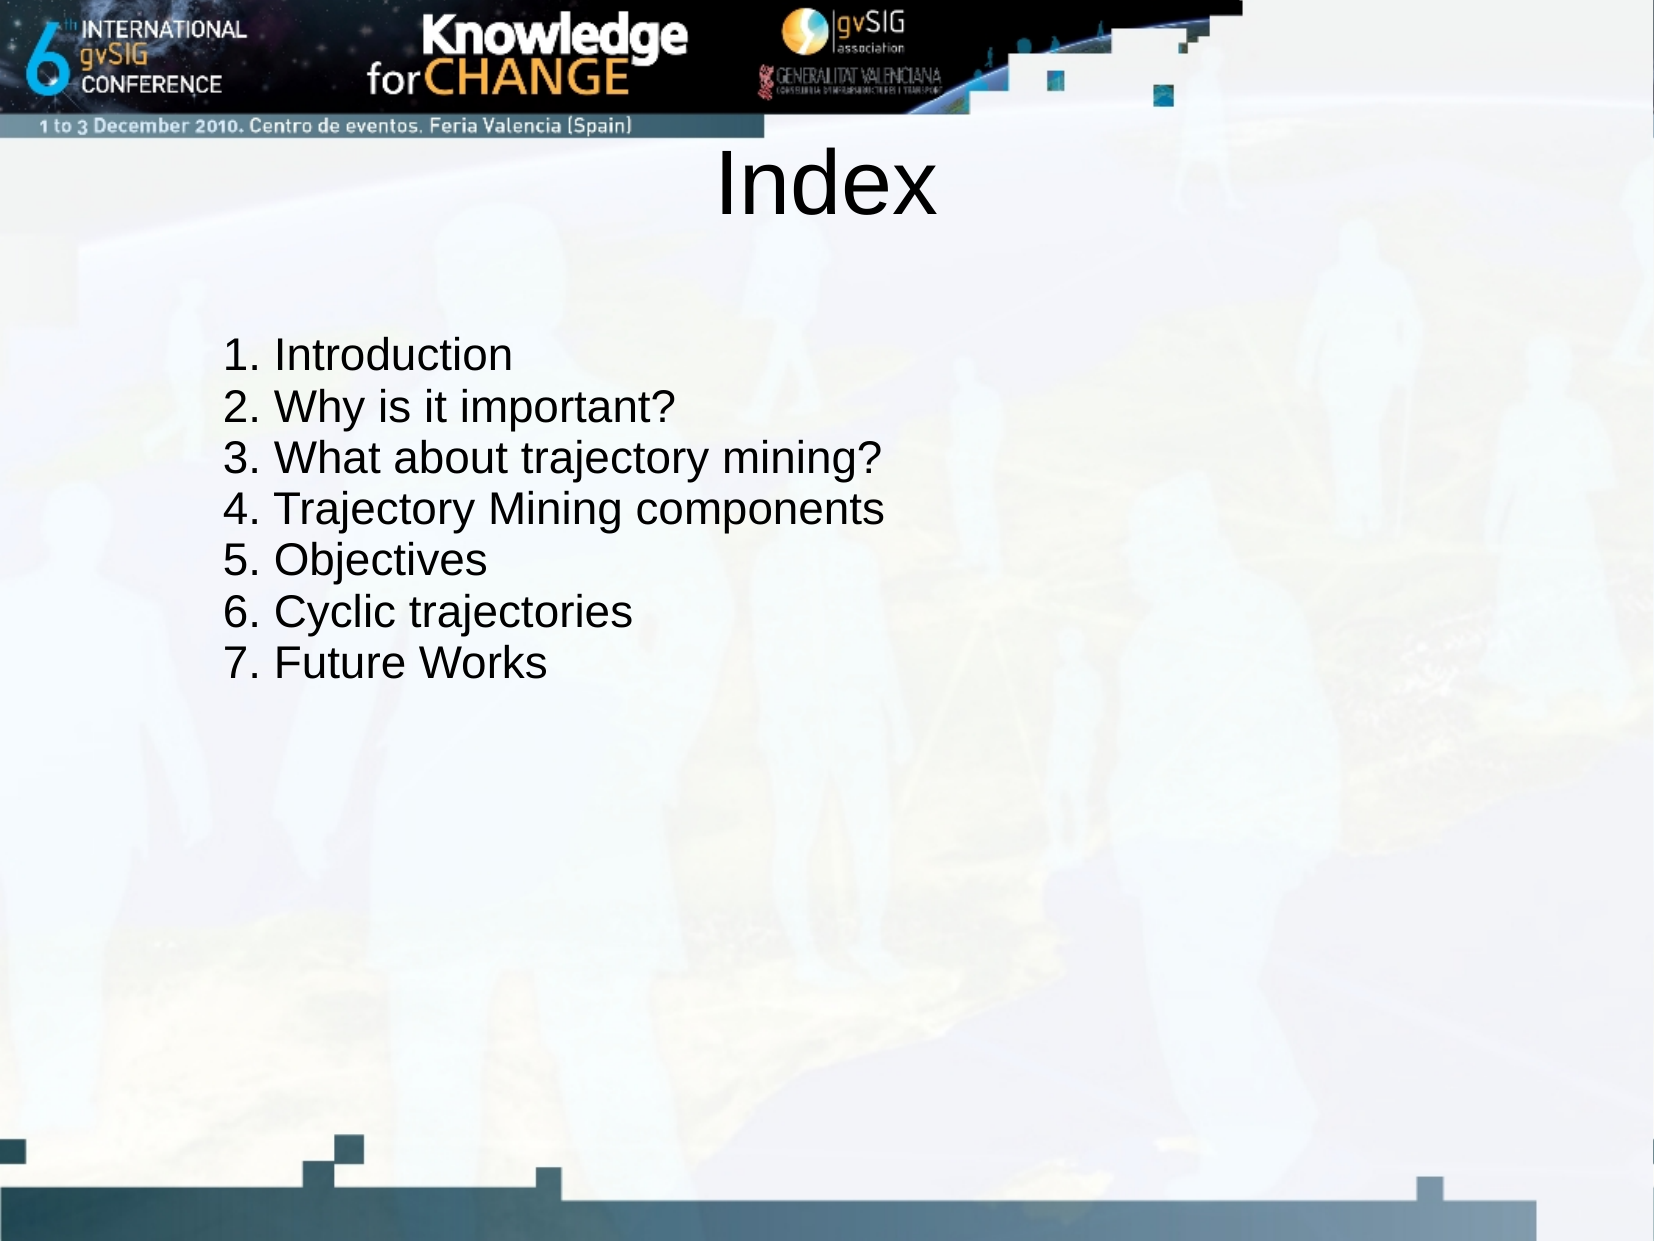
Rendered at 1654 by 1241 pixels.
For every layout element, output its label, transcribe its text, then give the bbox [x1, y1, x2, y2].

picture [0, 0, 1654, 1241]
subtitle 1. Introduction 2. Why is it important? 3. What about trajectory mining? 4. Trajectory Mining components 5. Objectives 6. Cyclic trajectories 7. Future Works [206, 308, 1430, 709]
title Index [82, 86, 1571, 279]
